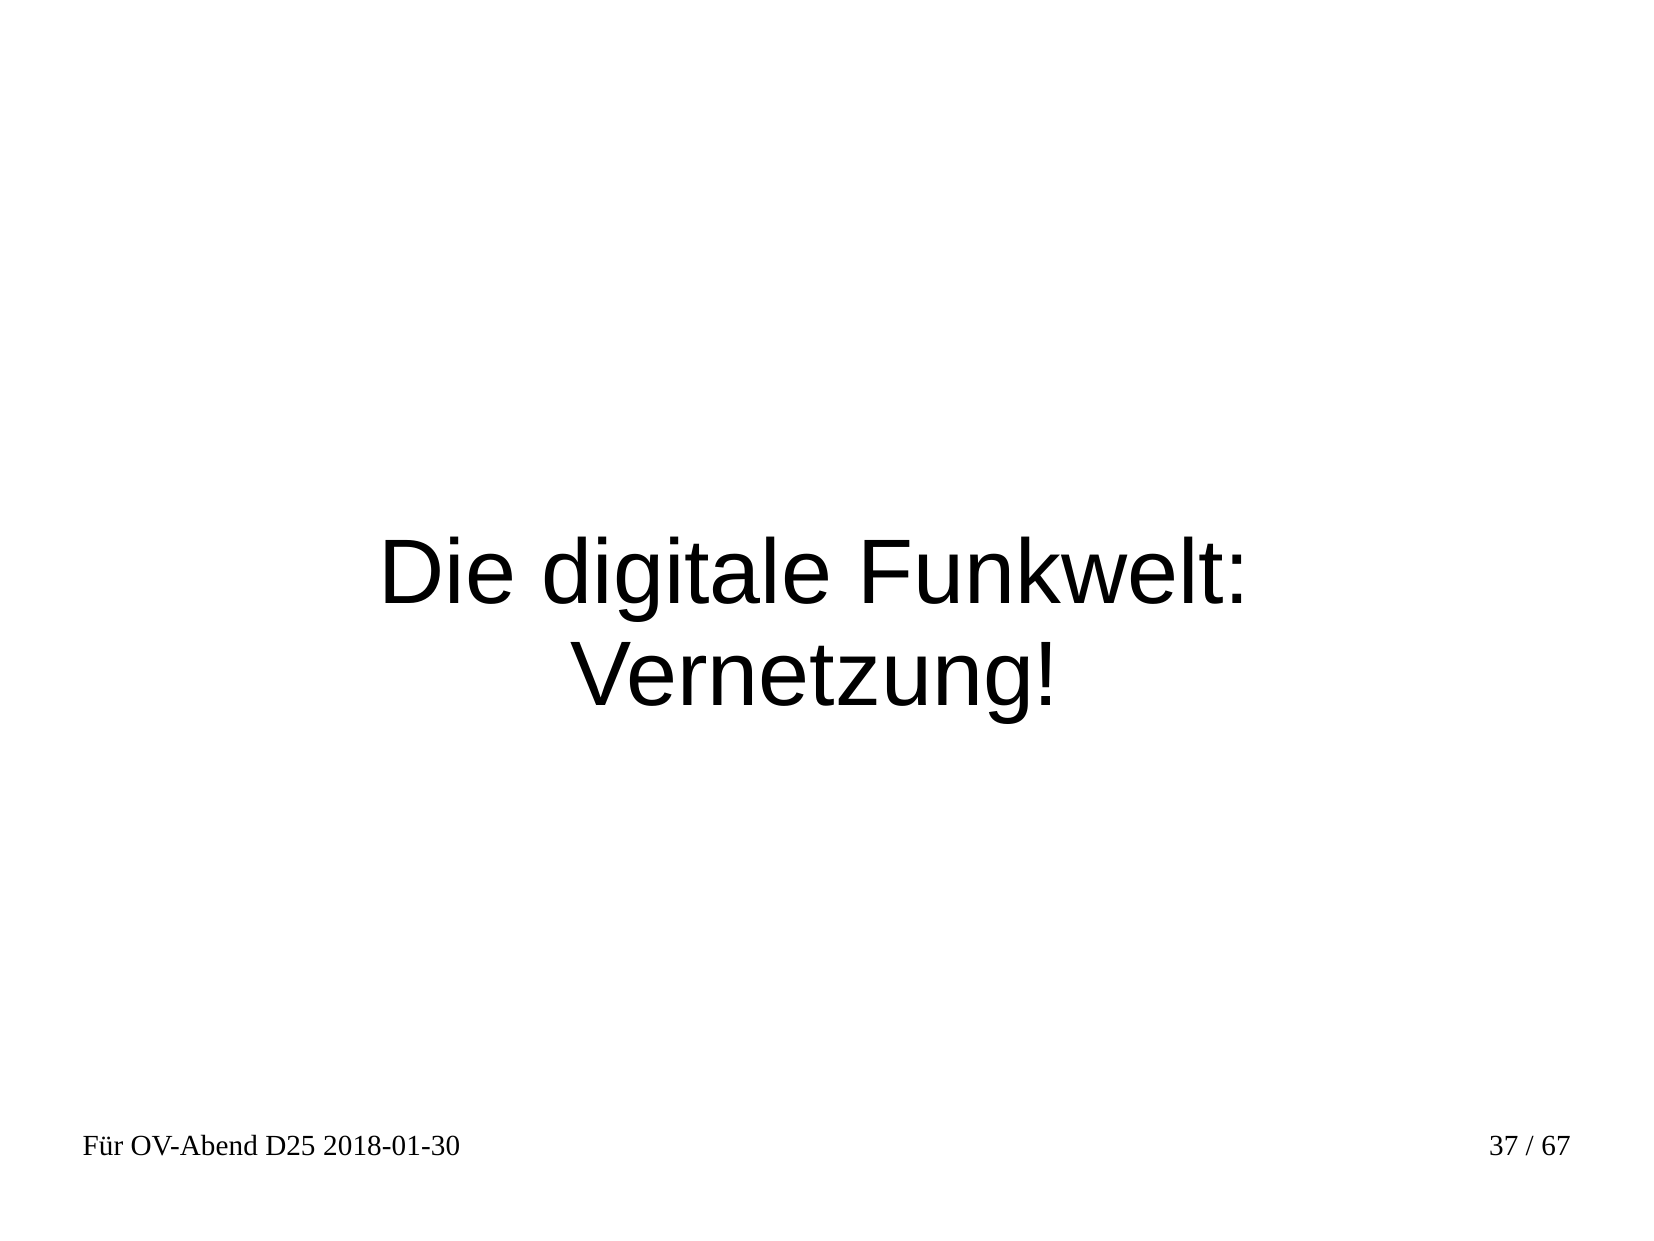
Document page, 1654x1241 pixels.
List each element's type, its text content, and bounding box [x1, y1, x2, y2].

title Die digitale Funkwelt: Vernetzung! [70, 442, 1560, 804]
